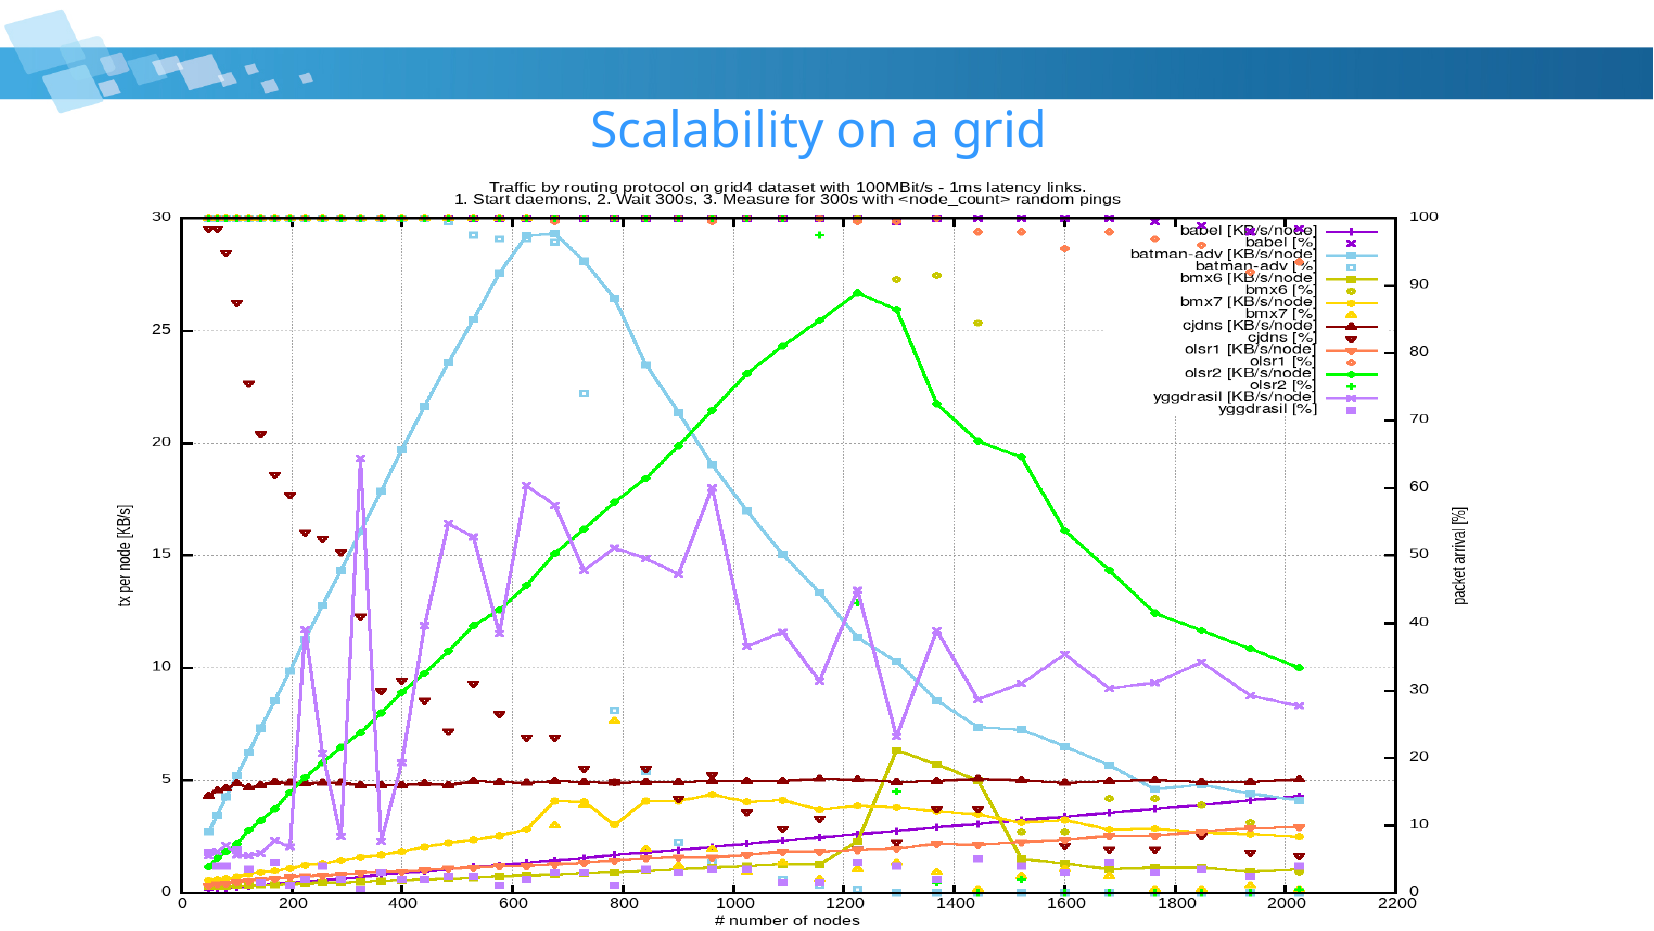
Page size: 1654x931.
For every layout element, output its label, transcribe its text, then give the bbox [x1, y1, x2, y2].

title Scalability on a grid [75, 69, 1564, 188]
picture [0, 0, 1653, 931]
